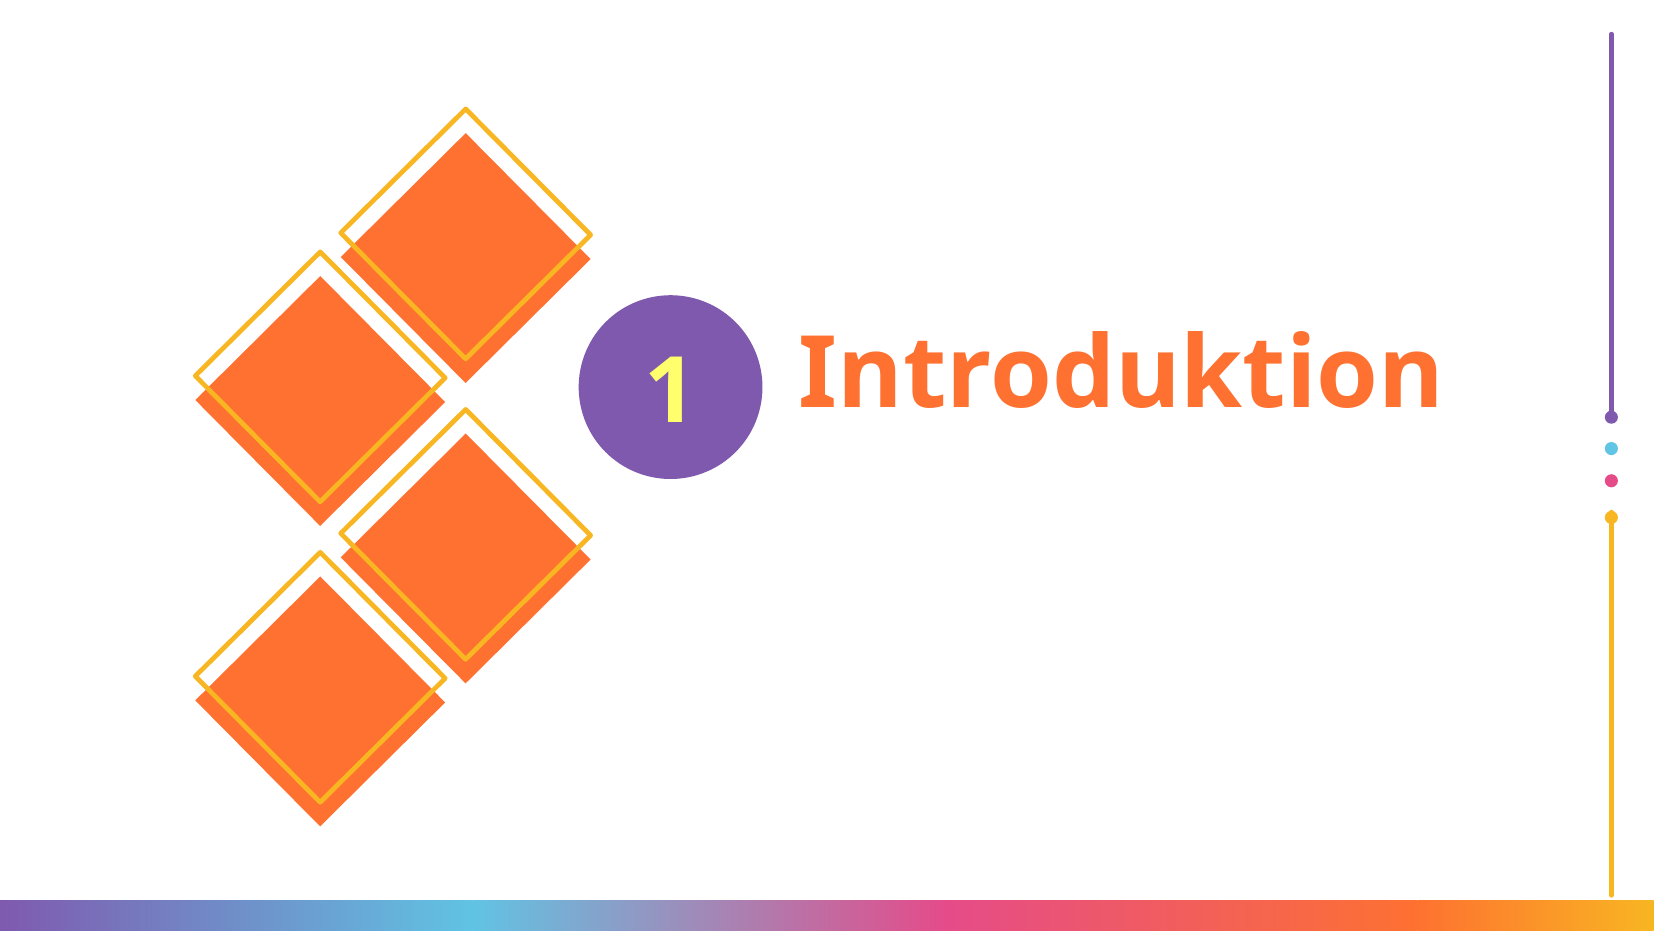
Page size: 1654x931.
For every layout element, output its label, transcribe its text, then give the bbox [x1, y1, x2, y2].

title Introduktion [767, 280, 1477, 458]
text_box 1 [578, 295, 763, 479]
